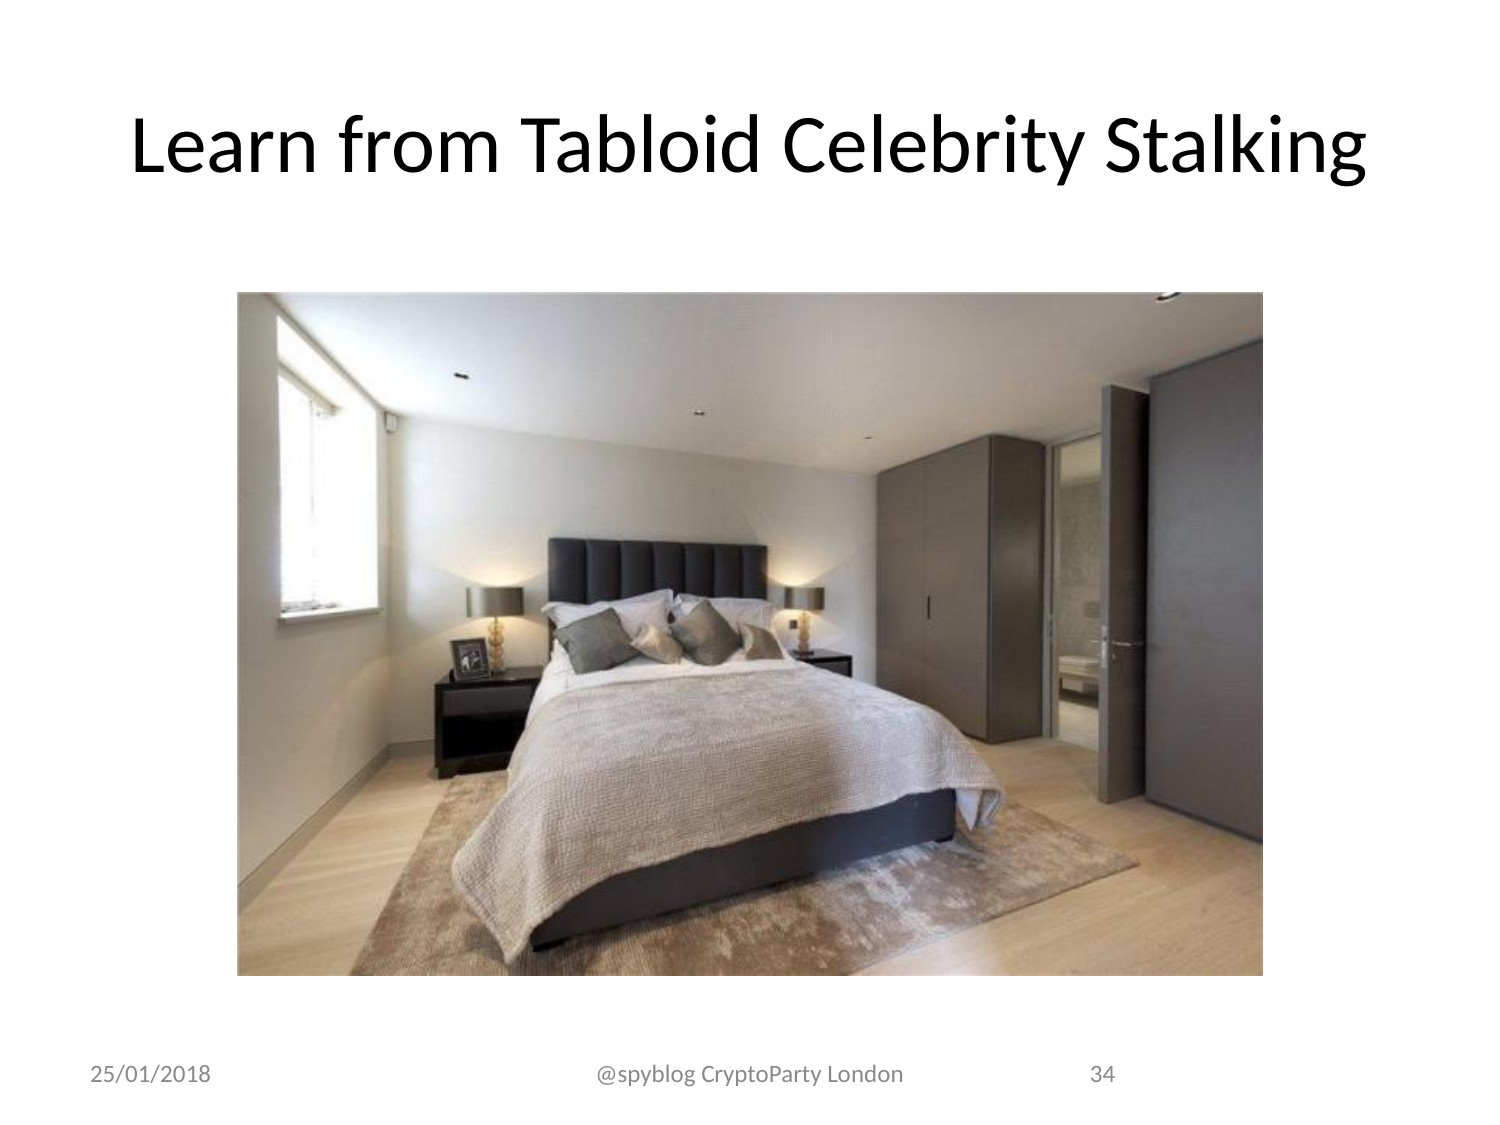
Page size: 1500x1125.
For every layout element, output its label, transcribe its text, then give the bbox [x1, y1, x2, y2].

text_box @spyblog CryptoParty London [512, 1042, 988, 1103]
picture [237, 292, 1263, 976]
text_box 25/01/2018 [75, 1042, 426, 1103]
text_box ‹#› [1074, 1042, 1426, 1103]
title Learn from Tabloid Celebrity Stalking [75, 45, 1426, 233]
